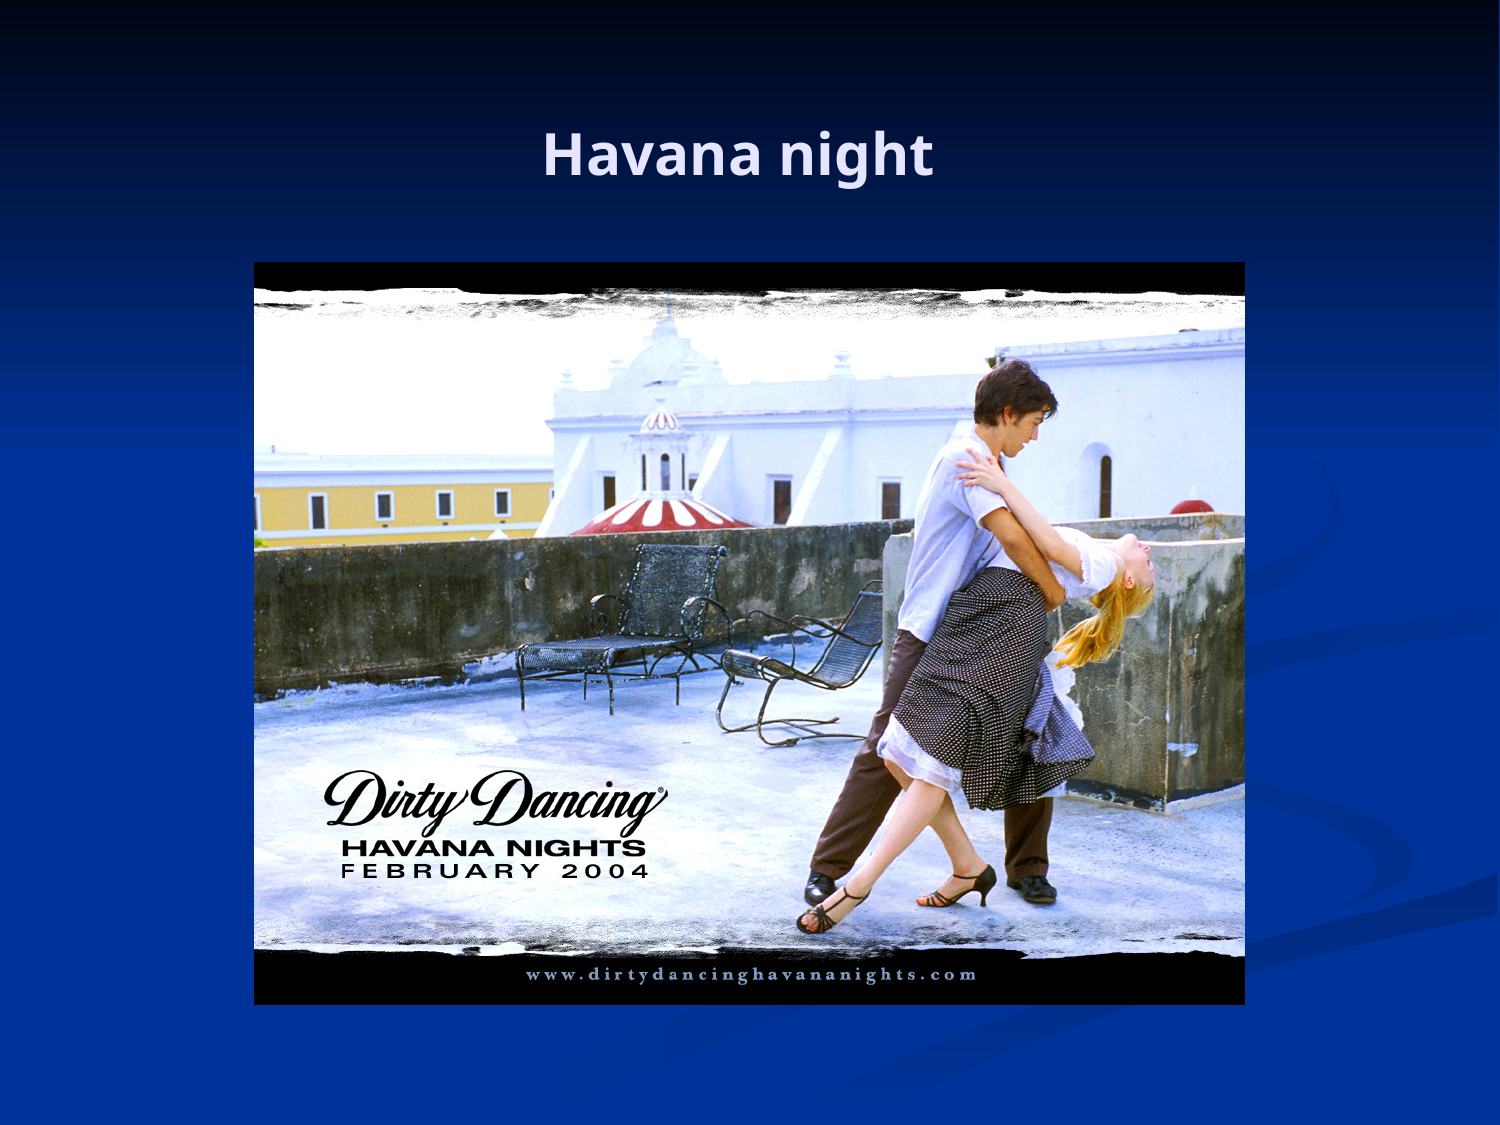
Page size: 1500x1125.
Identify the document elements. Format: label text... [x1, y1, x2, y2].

title Havana night [75, 45, 1425, 233]
picture [254, 262, 1245, 1005]
